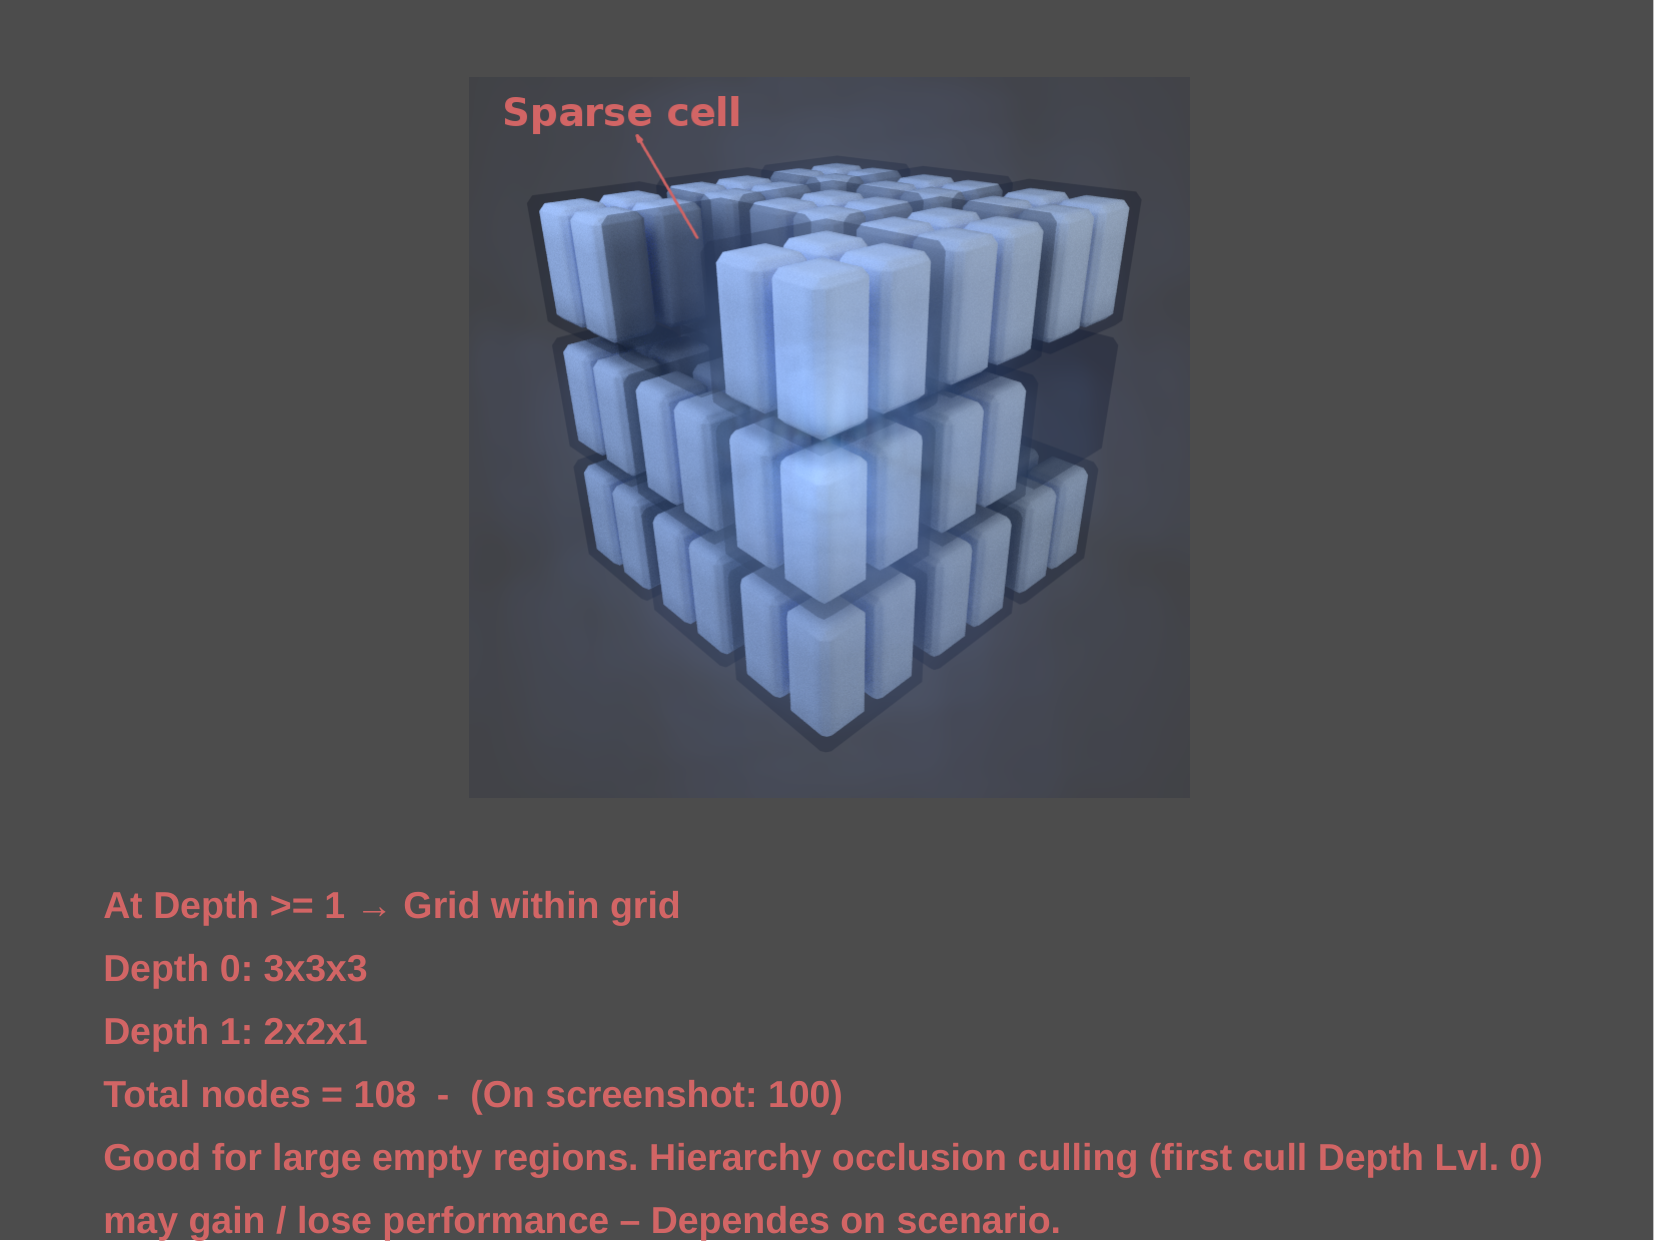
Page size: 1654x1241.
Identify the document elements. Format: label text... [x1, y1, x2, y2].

text_box At Depth >= 1 → Grid within grid Depth 0: 3x3x3 Depth 1: 2x2x1 Total nodes = 108 - (On screenshot: 100) Good for large empty regions. Hierarchy occlusion culling (first cull Depth Lvl. 0) may gain / lose performance – Dependes on scenario. [88, 856, 1565, 1239]
picture [469, 77, 1190, 798]
